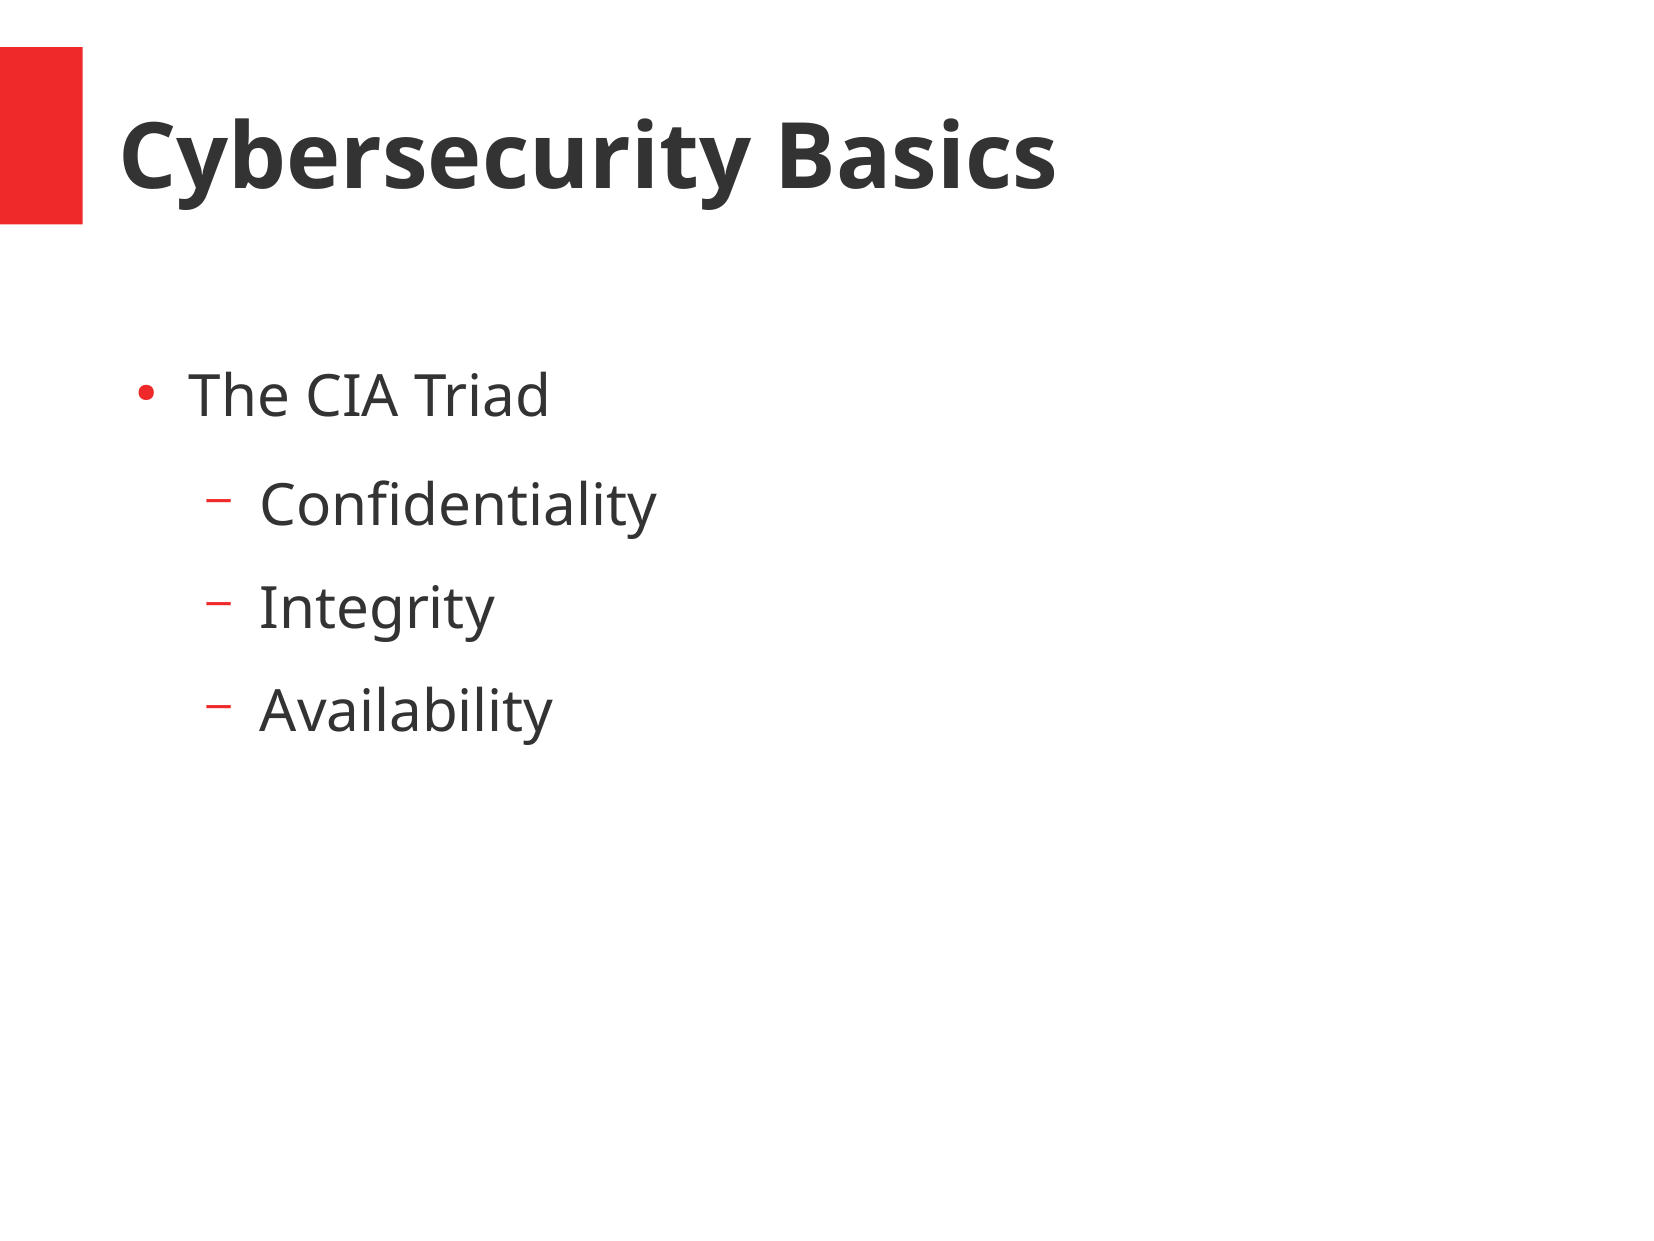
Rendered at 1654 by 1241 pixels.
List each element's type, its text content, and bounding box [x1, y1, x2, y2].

list The CIA Triad Confidentiality Integrity Availability [118, 354, 1536, 1074]
title Cybersecurity Basics [118, 49, 1571, 257]
